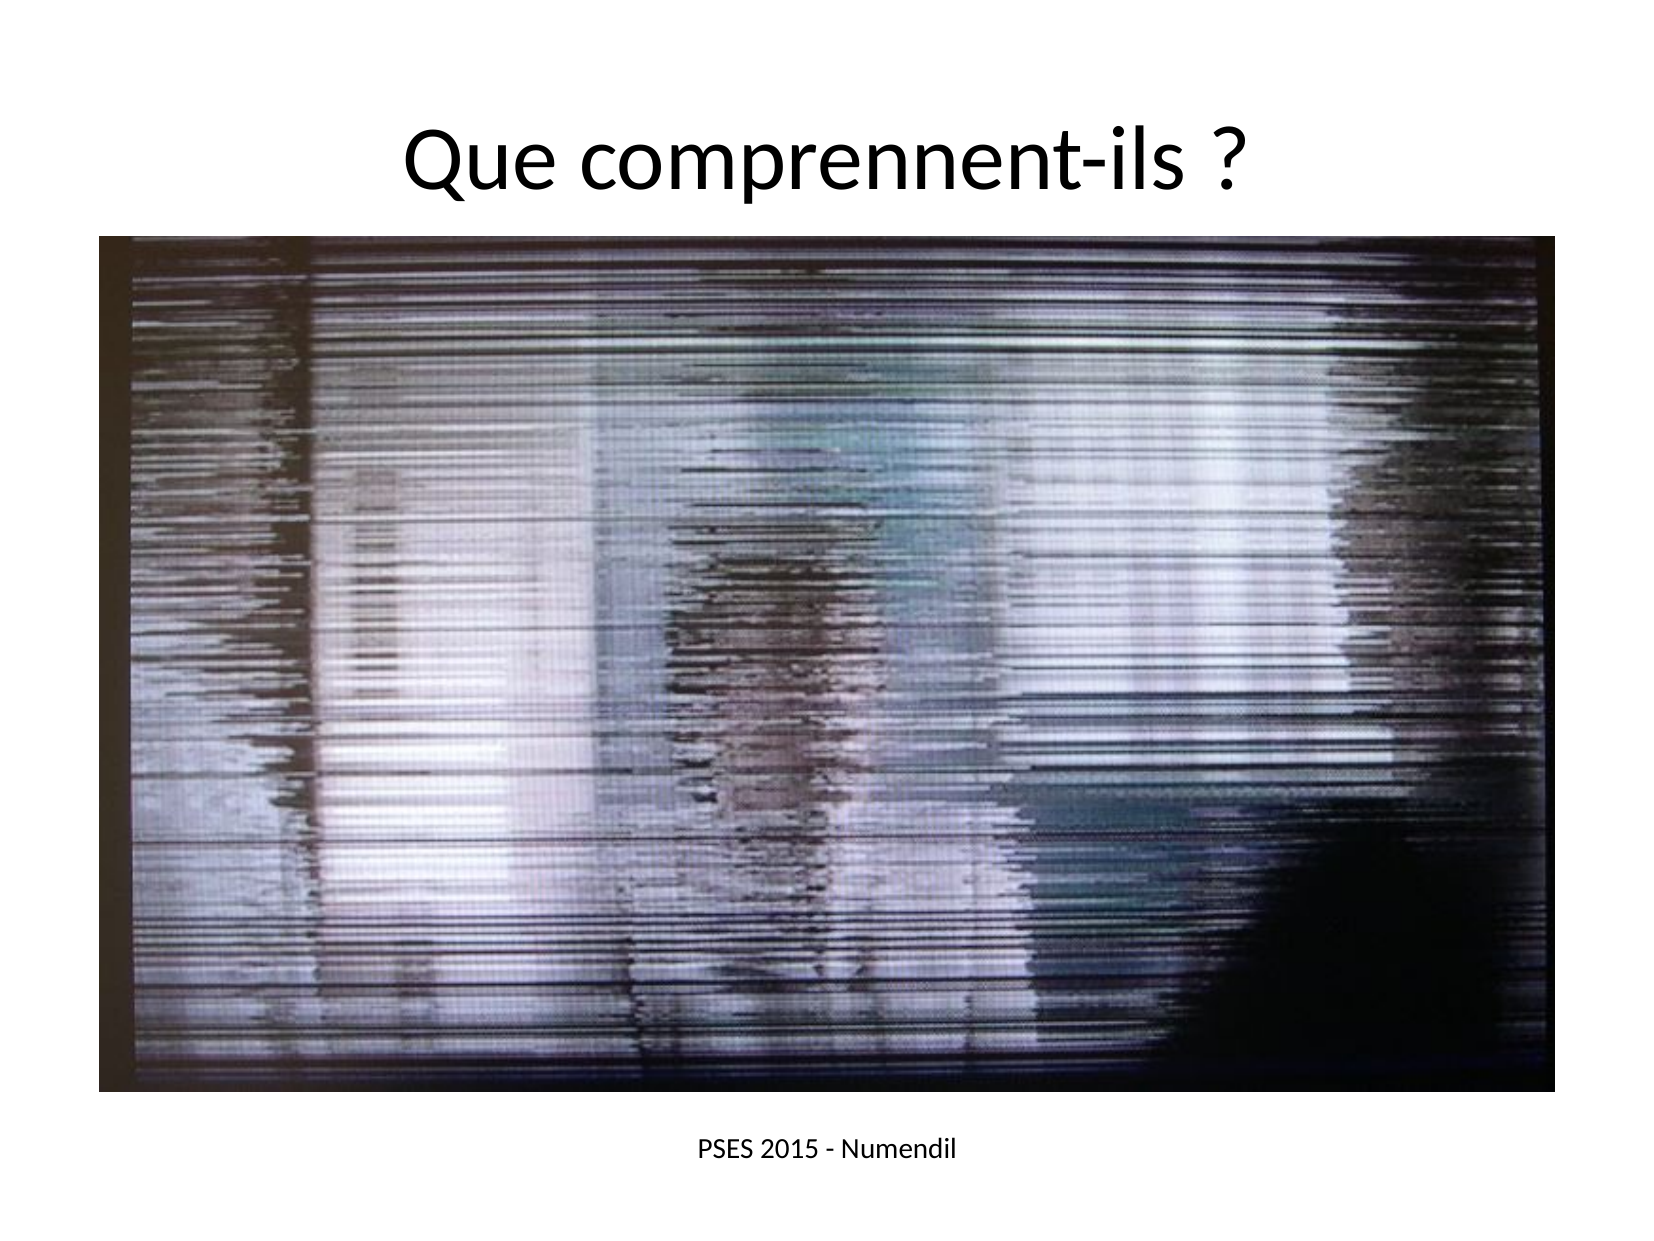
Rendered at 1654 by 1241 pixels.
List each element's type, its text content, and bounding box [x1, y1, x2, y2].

picture [99, 236, 1555, 1092]
title Que comprennent-ils ? [82, 49, 1571, 257]
text_box PSES 2015 - Numendil [565, 1129, 1090, 1216]
